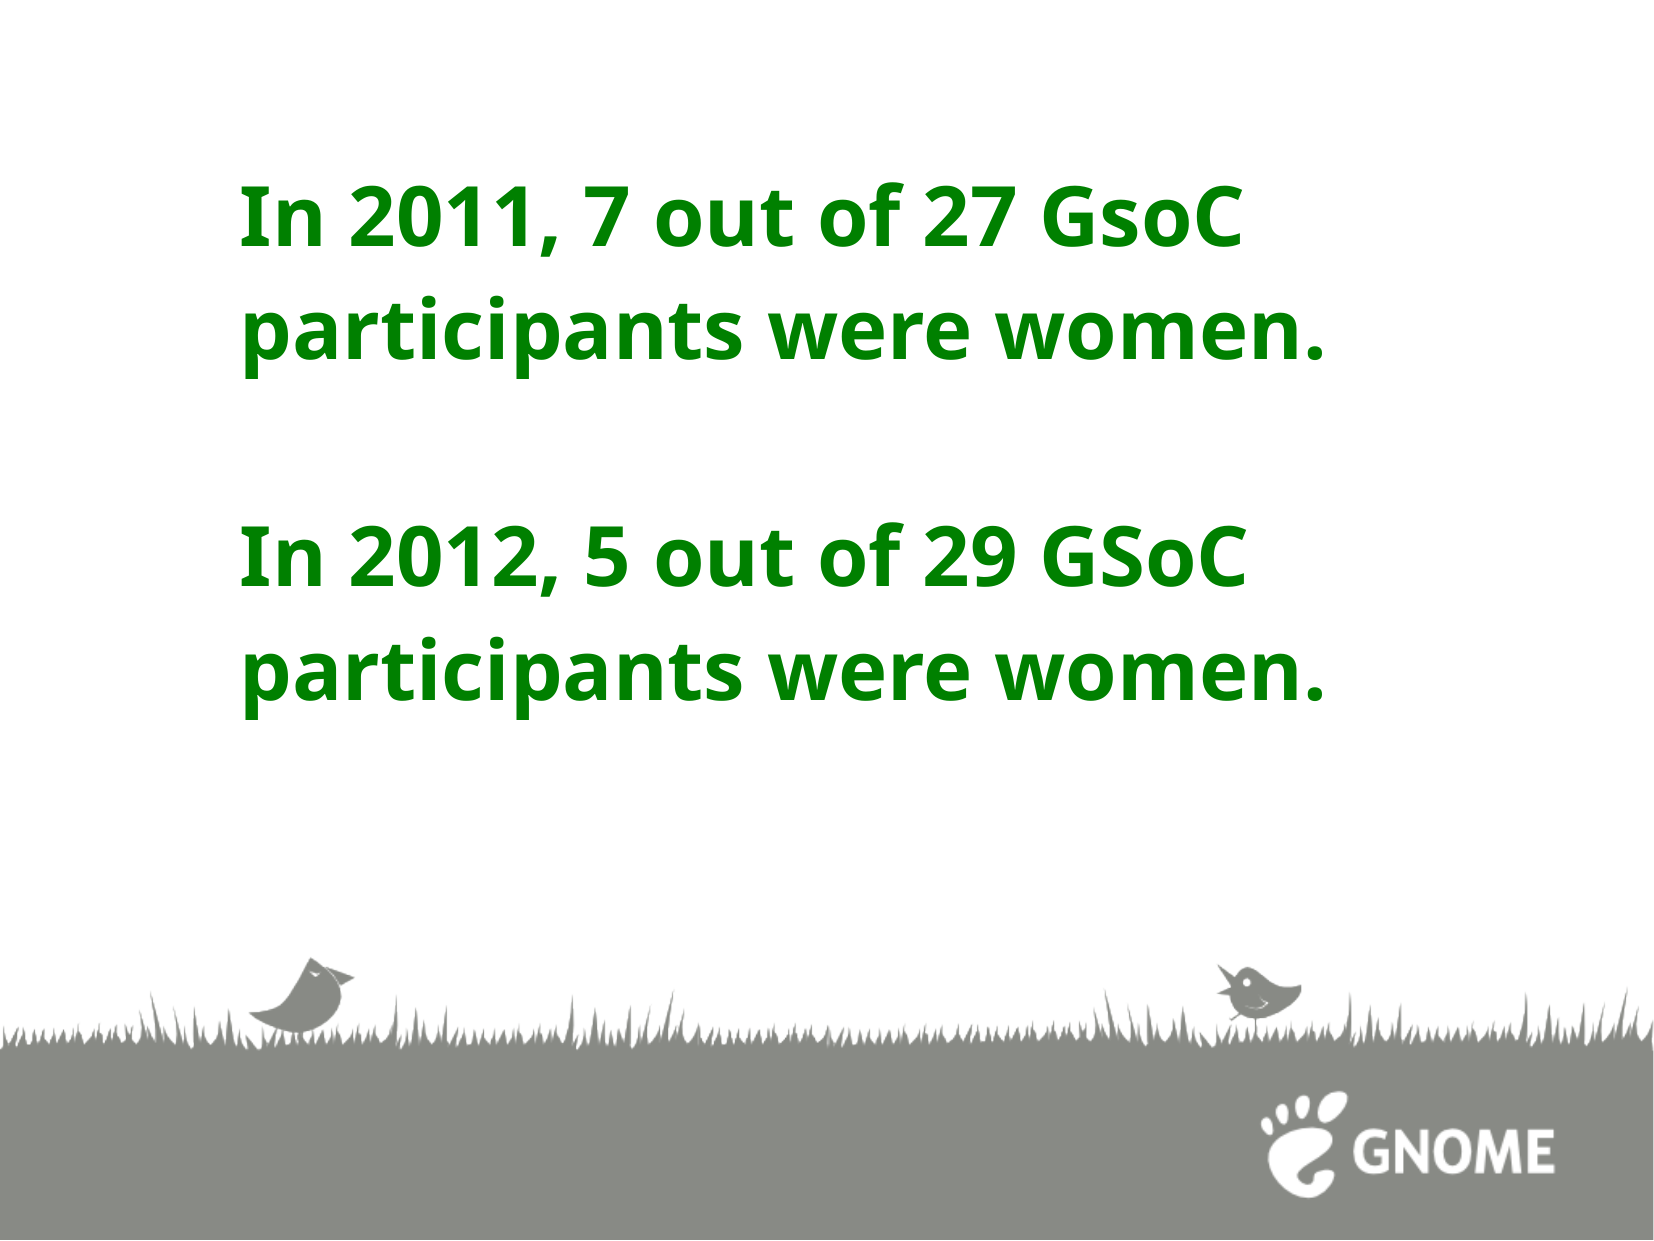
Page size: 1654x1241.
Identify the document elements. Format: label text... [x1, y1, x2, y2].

text_box In 2011, 7 out of 27 GsoC participants were women. In 2012, 5 out of 29 GSoC participants were women. [225, 150, 1388, 723]
picture [0, 0, 1654, 1241]
